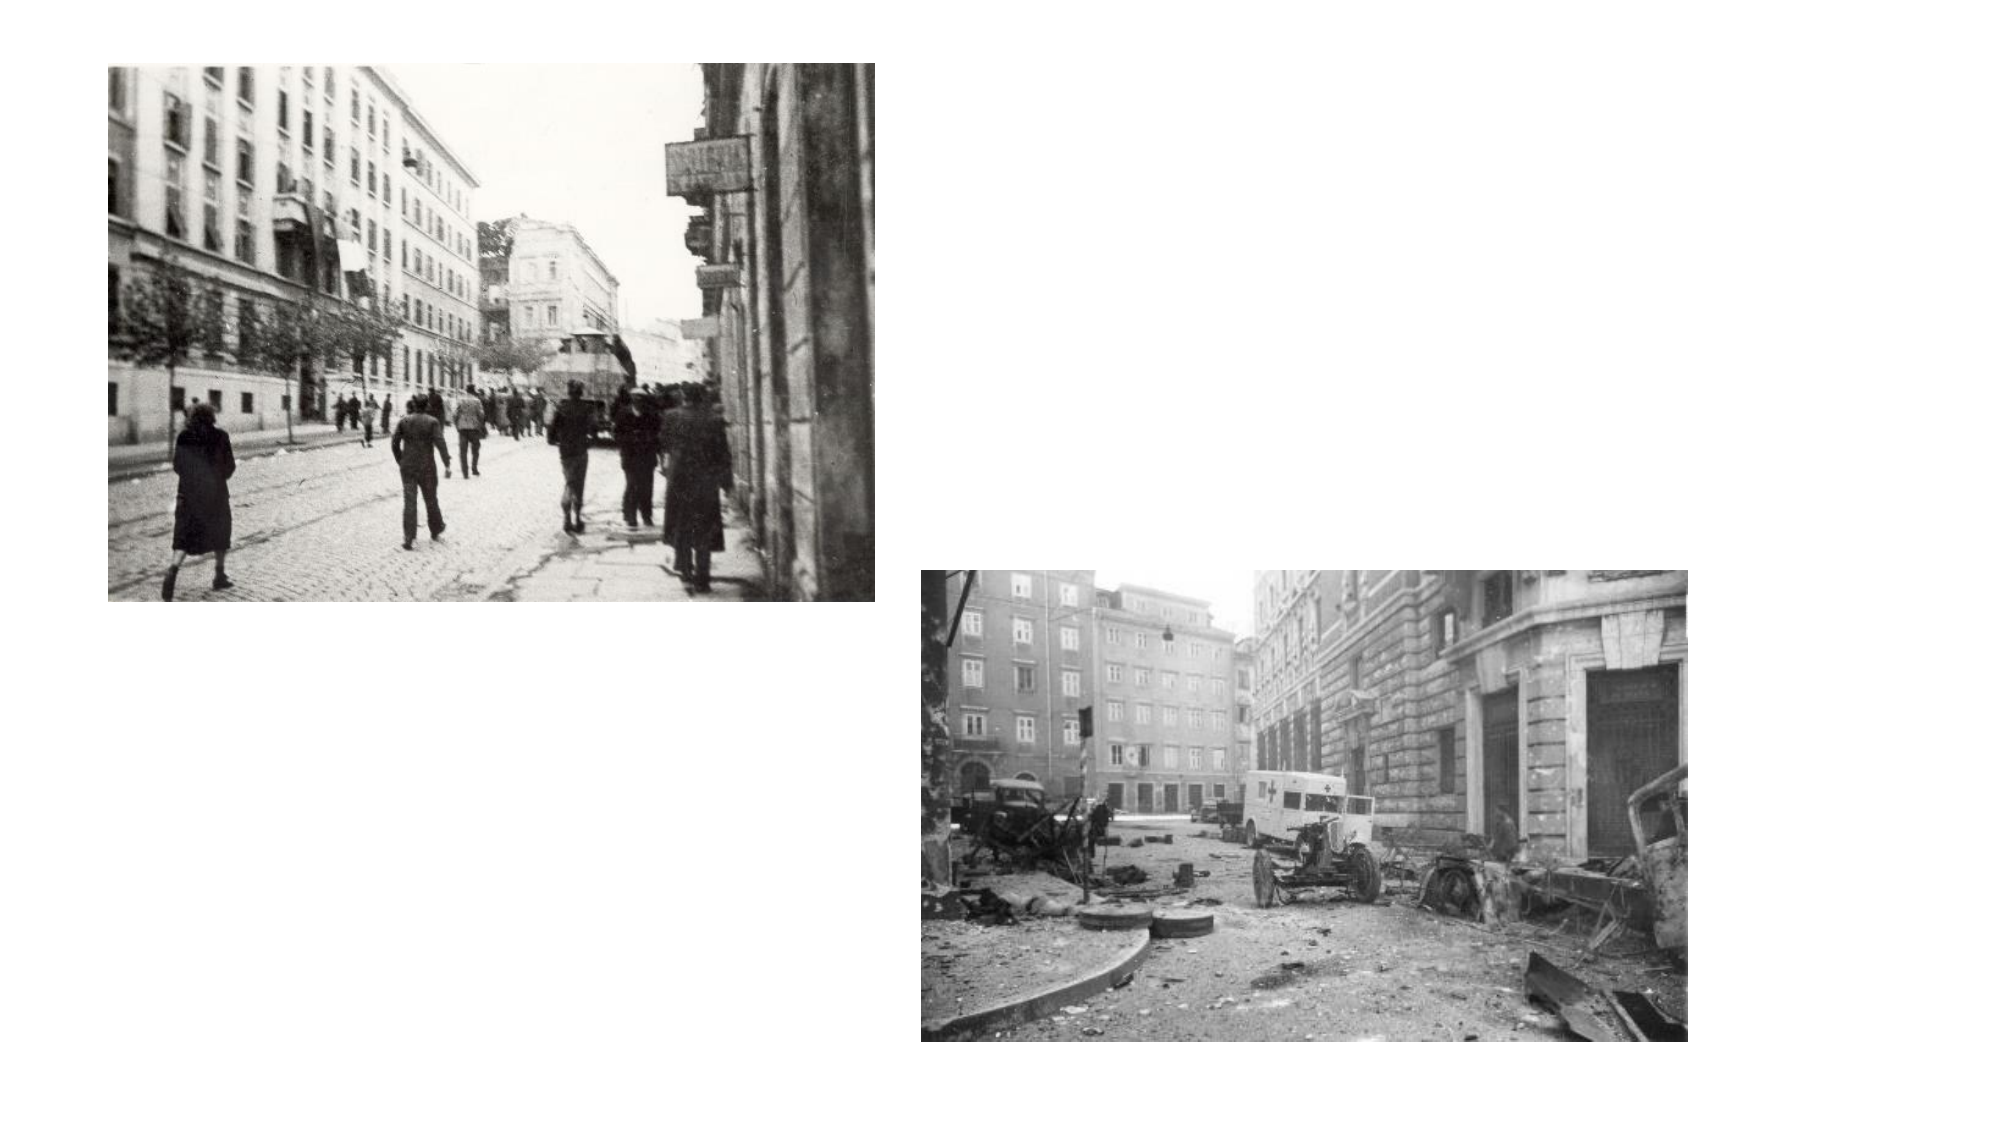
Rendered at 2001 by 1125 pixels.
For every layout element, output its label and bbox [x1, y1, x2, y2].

picture [921, 570, 1688, 1042]
picture [108, 63, 875, 602]
